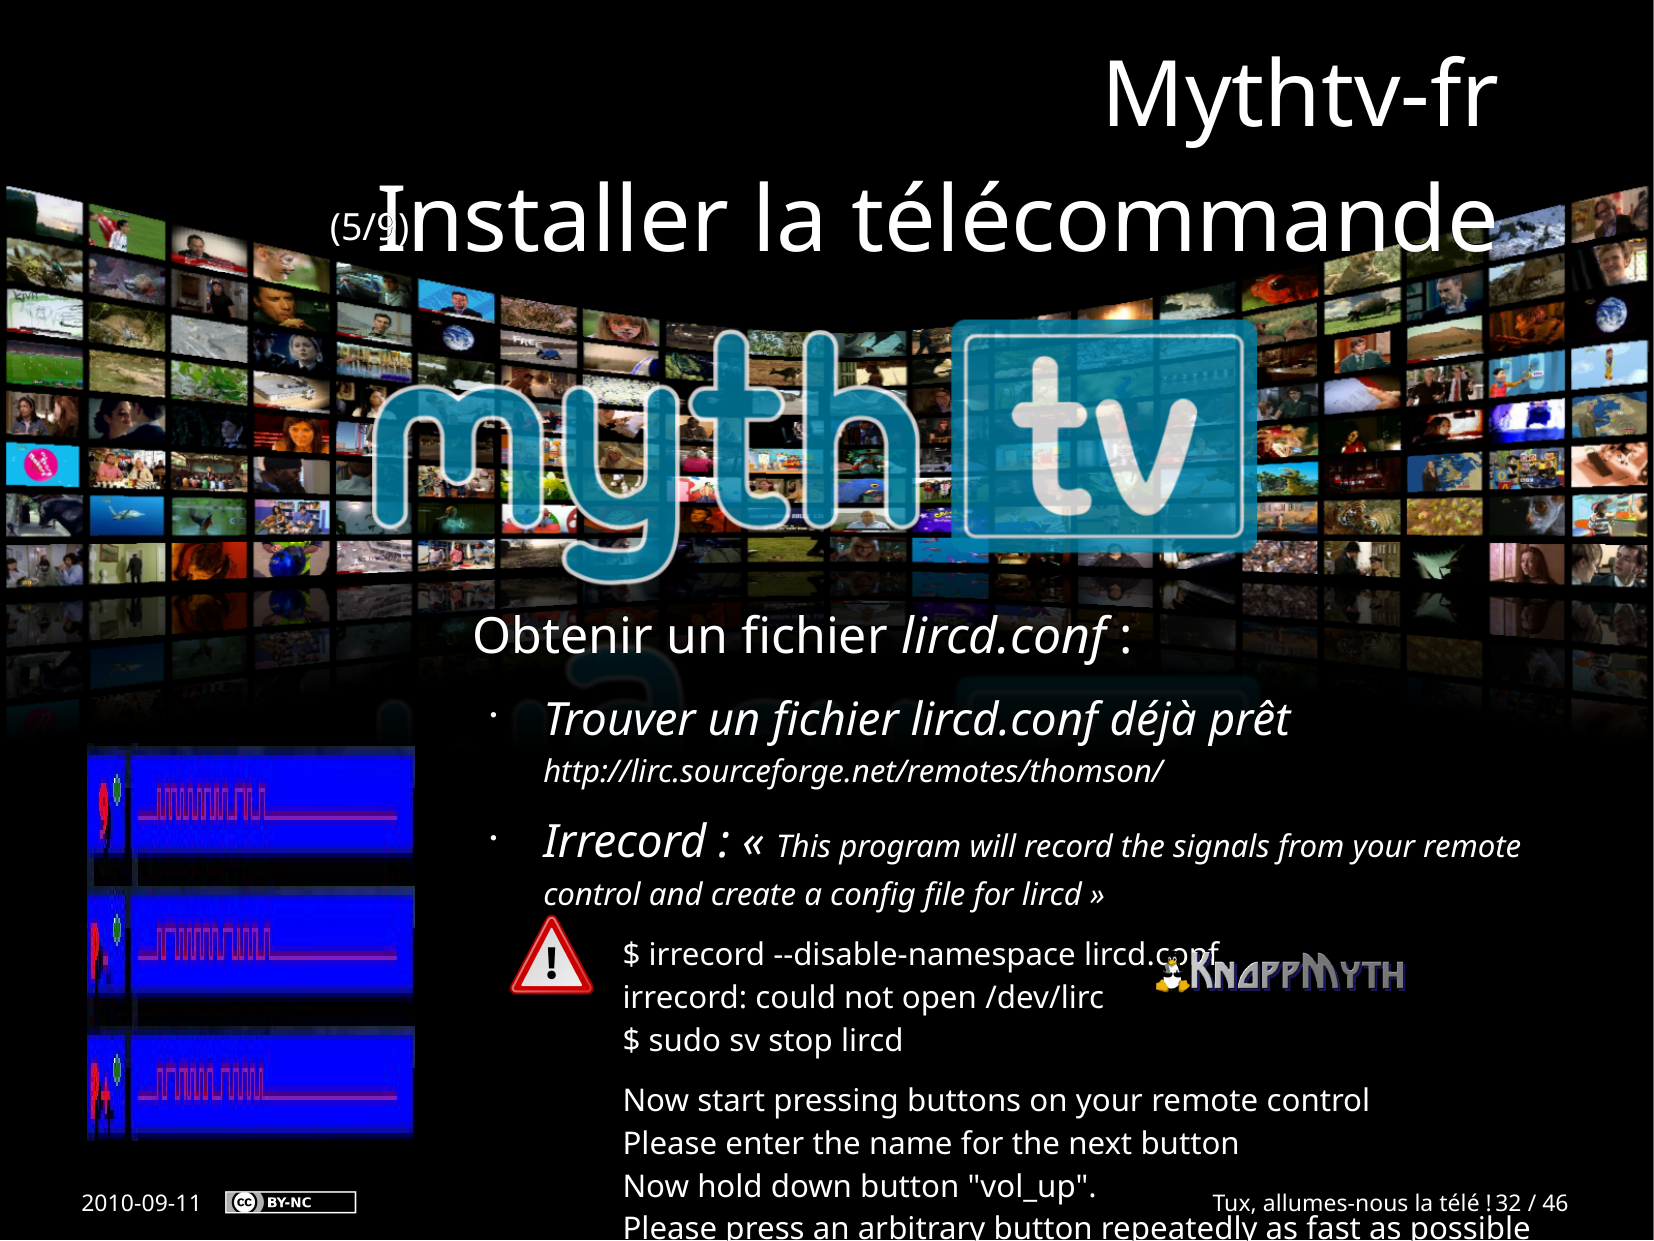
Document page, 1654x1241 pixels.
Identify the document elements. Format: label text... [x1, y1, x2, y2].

list Obtenir un fichier lircd.conf : Trouver un fichier lircd.conf déjà prêt http://lirc.sourceforge.net/remotes/thomson/ Irrecord : « This program will record the signals from your remote control and create a config file for lircd » $ irrecord --disable-namespace lircd.conf irrecord: could not open /dev/lirc $ sudo sv stop lircd Now start pressing buttons on your remote control Please enter the name for the next button Now hold down button "vol_up". Please press an arbitrary button repeatedly as fast as possible Successfully written config file [472, 600, 1571, 1193]
picture [0, 0, 1654, 1240]
title Mythtv-fr Installer la télécommande [82, 47, 1501, 259]
picture [1414, 1224, 1424, 1237]
picture [1135, 1224, 1145, 1237]
picture [730, 1224, 739, 1237]
text_box (5/9) [315, 193, 466, 252]
